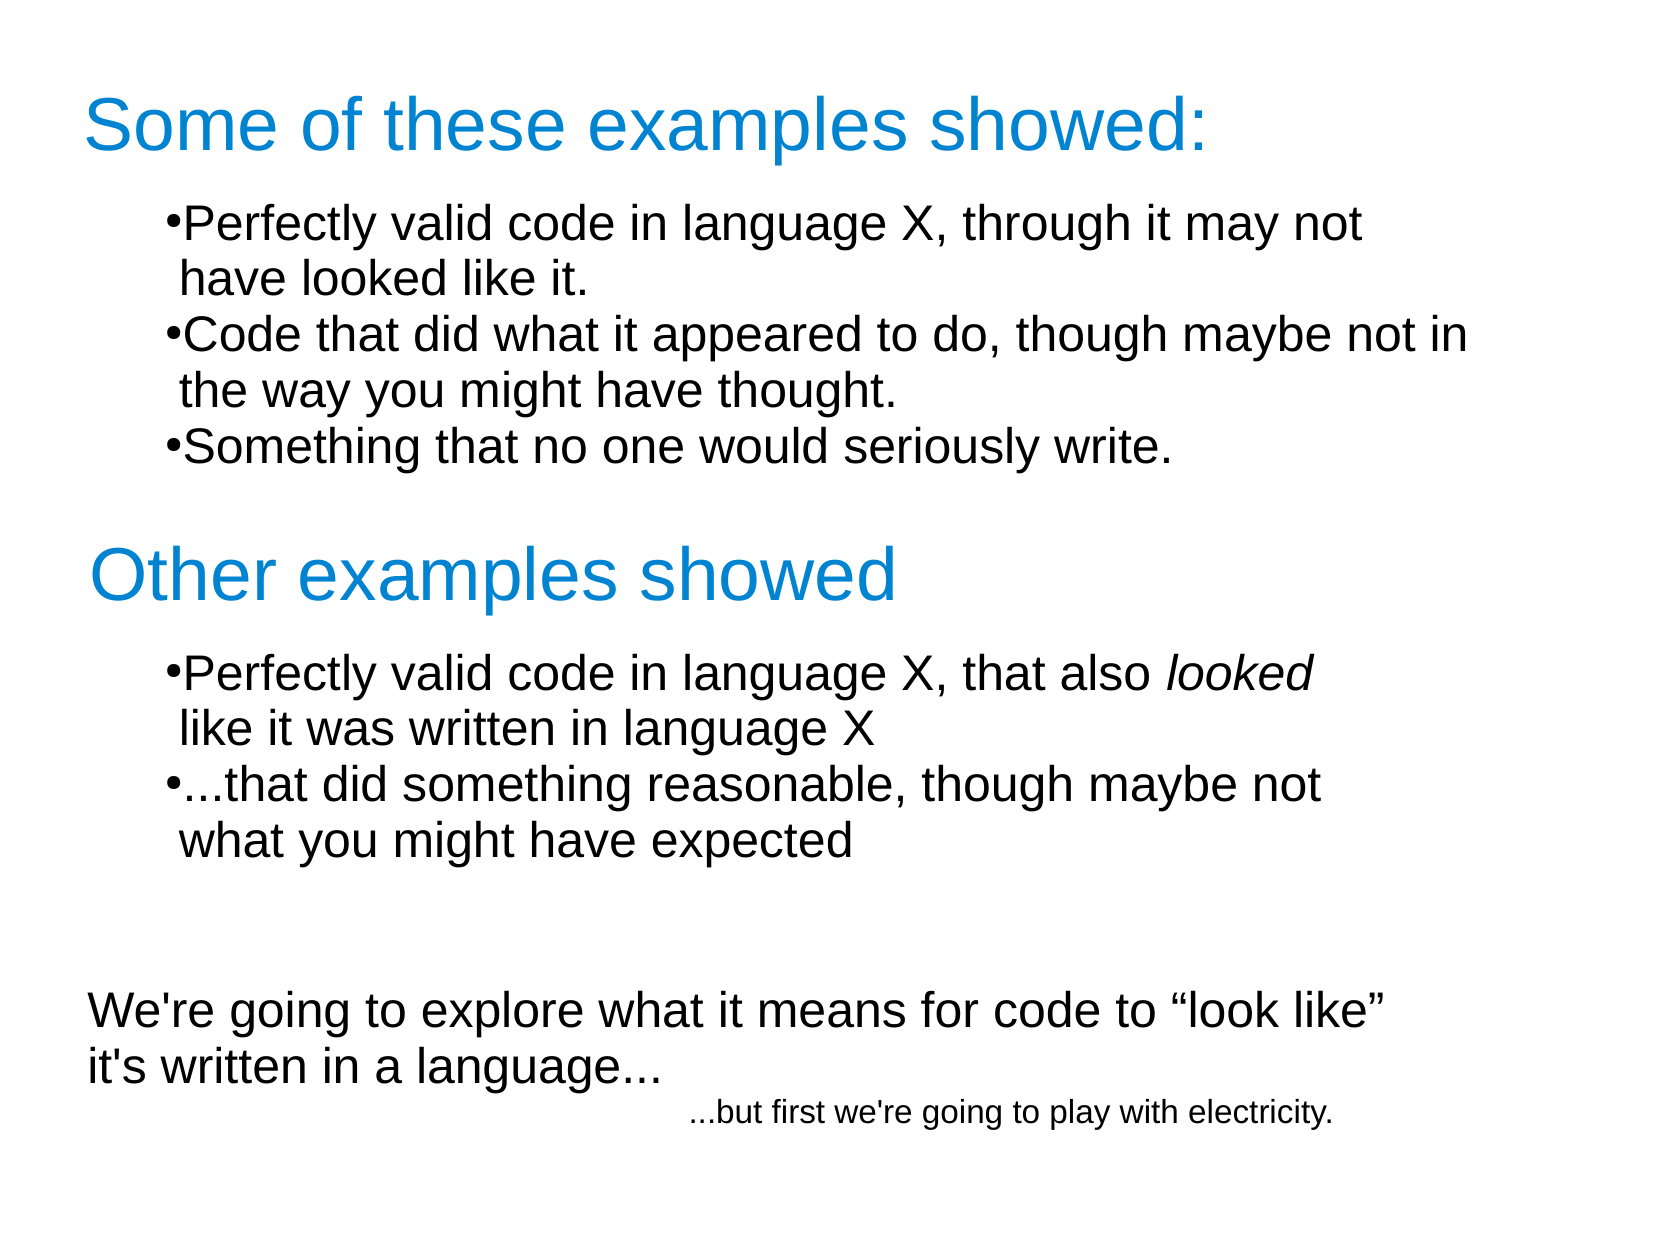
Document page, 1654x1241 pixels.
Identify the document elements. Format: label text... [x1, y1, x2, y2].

text_box Perfectly valid code in language X, that also looked like it was written in language X ...that did something reasonable, though maybe not what you might have expected [150, 637, 1365, 876]
text_box Some of these examples showed: [68, 75, 1224, 165]
text_box We're going to explore what it means for code to “look like” it's written in a language... ...but first we're going to play with electricity. [72, 975, 1414, 1139]
text_box Perfectly valid code in language X, through it may not have looked like it. Code that did what it appeared to do, though maybe not in the way you might have thought. Something that no one would seriously write. [150, 187, 1498, 482]
text_box Other examples showed [75, 525, 914, 615]
